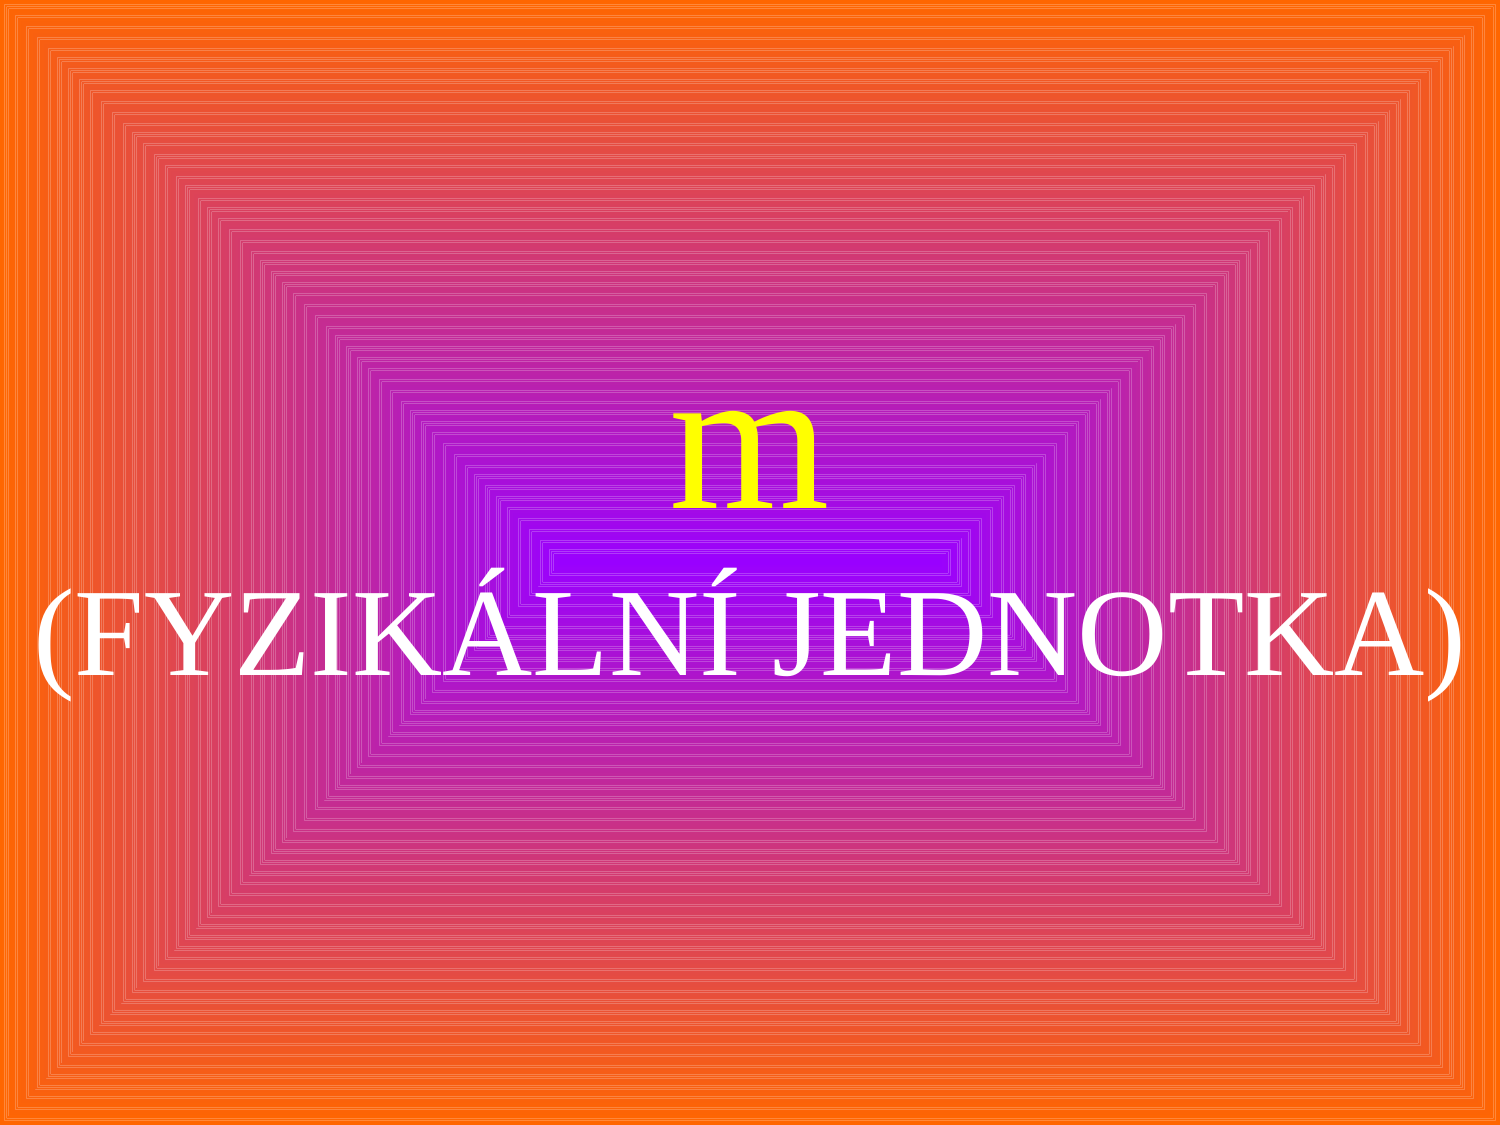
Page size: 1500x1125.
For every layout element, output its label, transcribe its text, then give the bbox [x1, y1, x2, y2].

text_box m (FYZIKÁLNÍ JEDNOTKA) [0, 295, 1500, 709]
